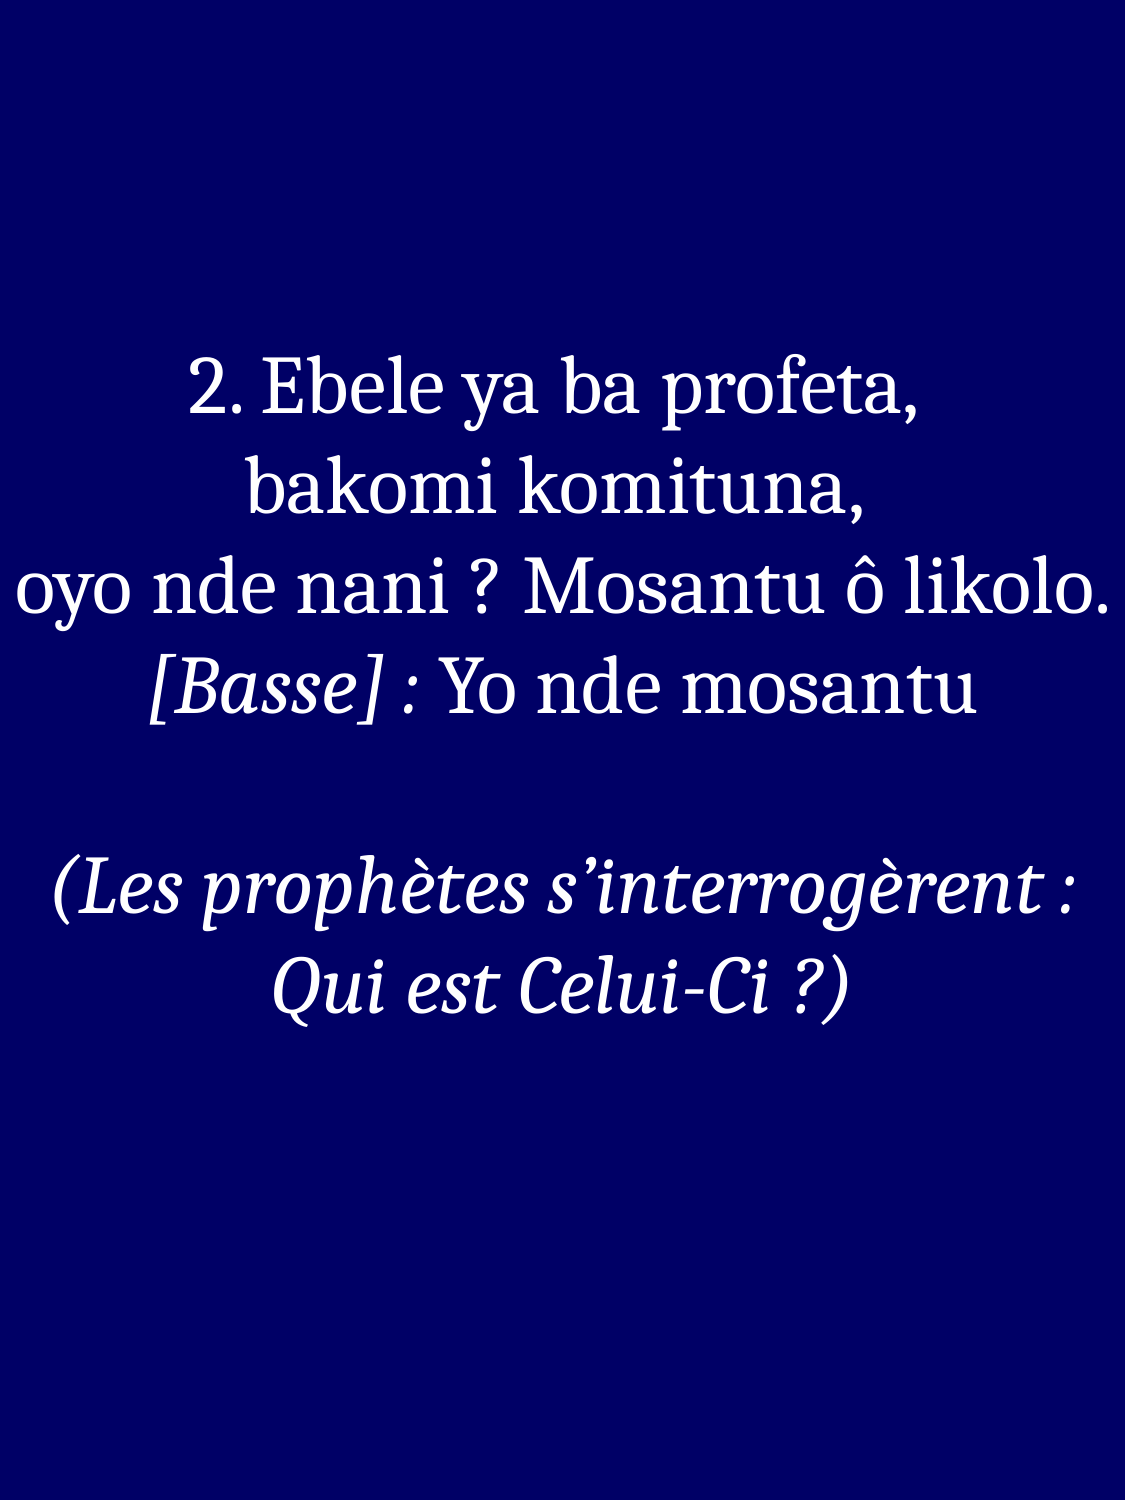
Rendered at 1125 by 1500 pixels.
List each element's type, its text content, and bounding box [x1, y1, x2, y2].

text_box 2. Ebele ya ba profeta, bakomi komituna, oyo nde nani ? Mosantu ô likolo. [Basse] : Yo nde mosantu (Les prophètes s’interrogèrent : Qui est Celui-Ci ?) [0, 0, 1125, 1500]
